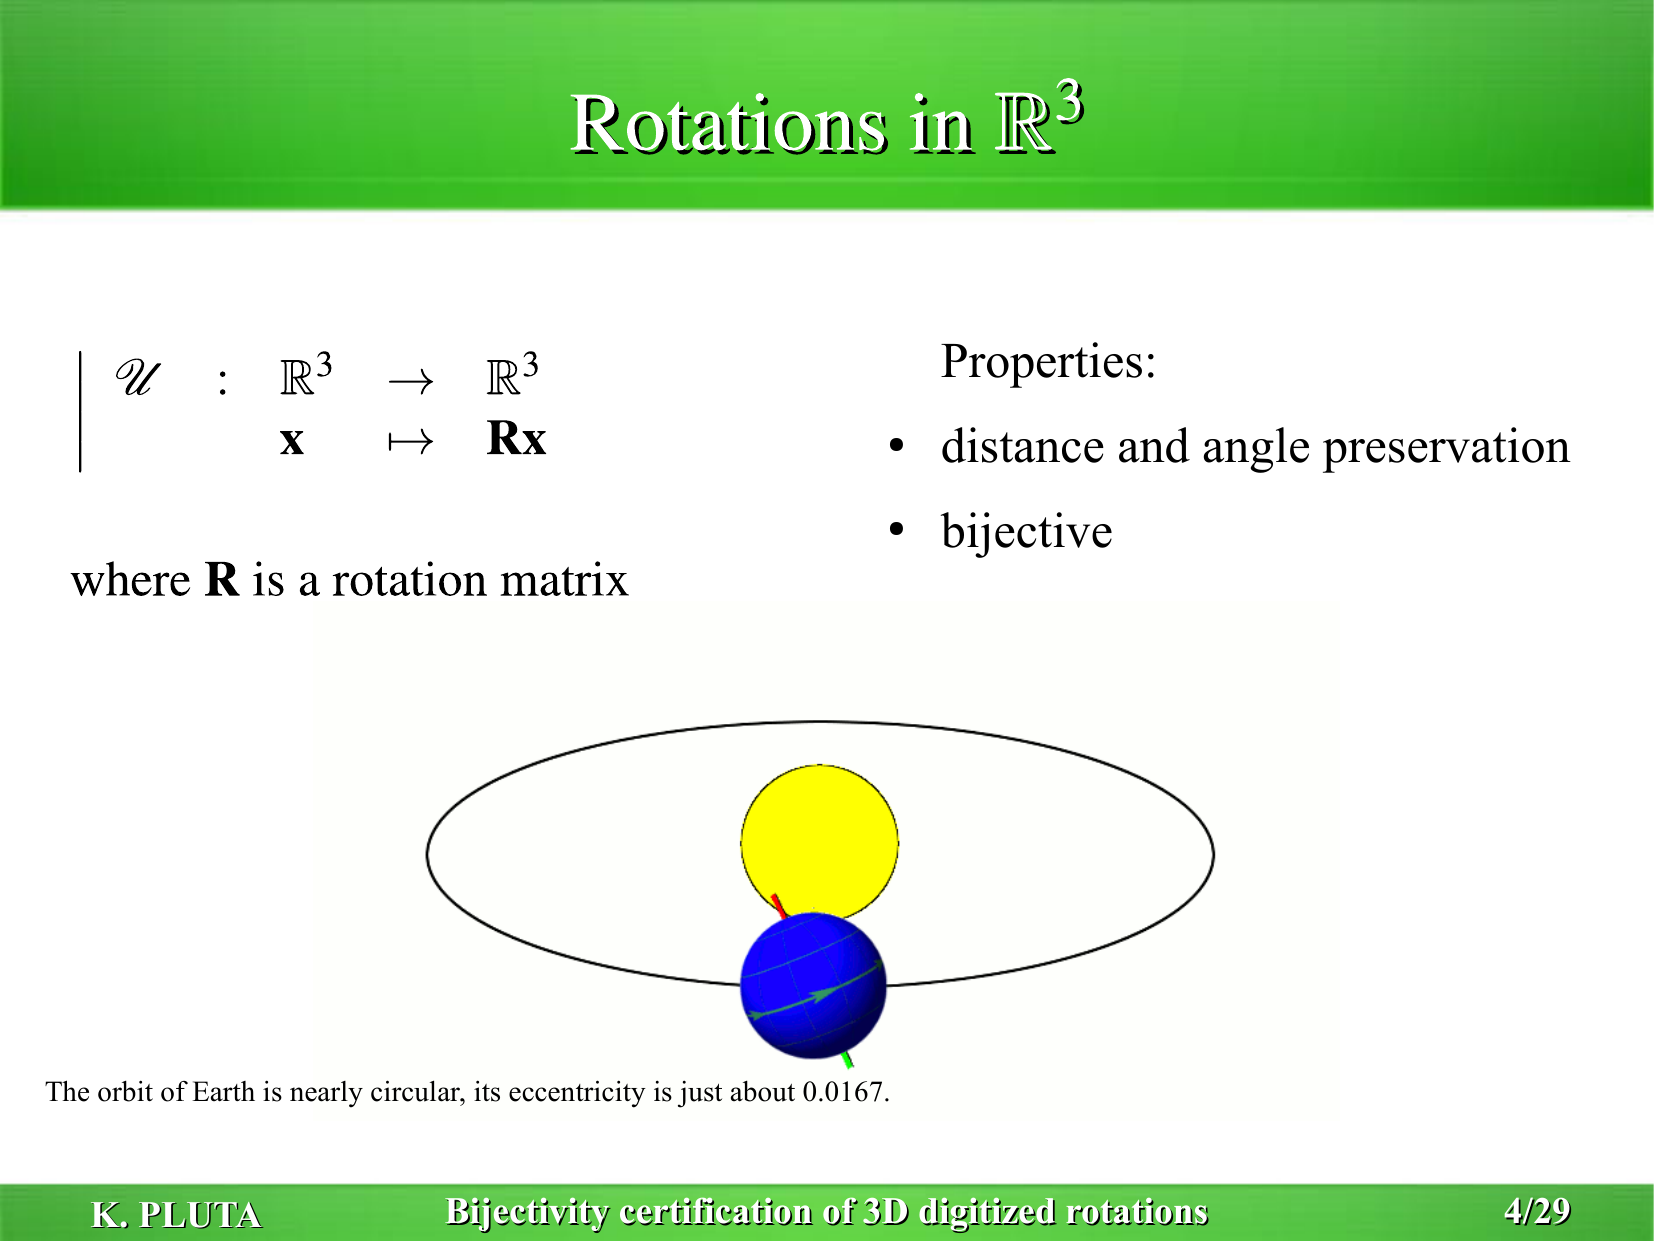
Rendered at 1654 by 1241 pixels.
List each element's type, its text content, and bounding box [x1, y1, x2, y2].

text_box [569, 77, 1089, 155]
text_box [71, 350, 547, 473]
list Properties: distance and angle preservation bijective [870, 333, 1597, 1053]
text_box [69, 561, 631, 597]
picture [0, 0, 1654, 1241]
title [82, 47, 1571, 189]
text_box The orbit of Earth is nearly circular, its eccentricity is just about 0.0167. [30, 1068, 916, 1116]
